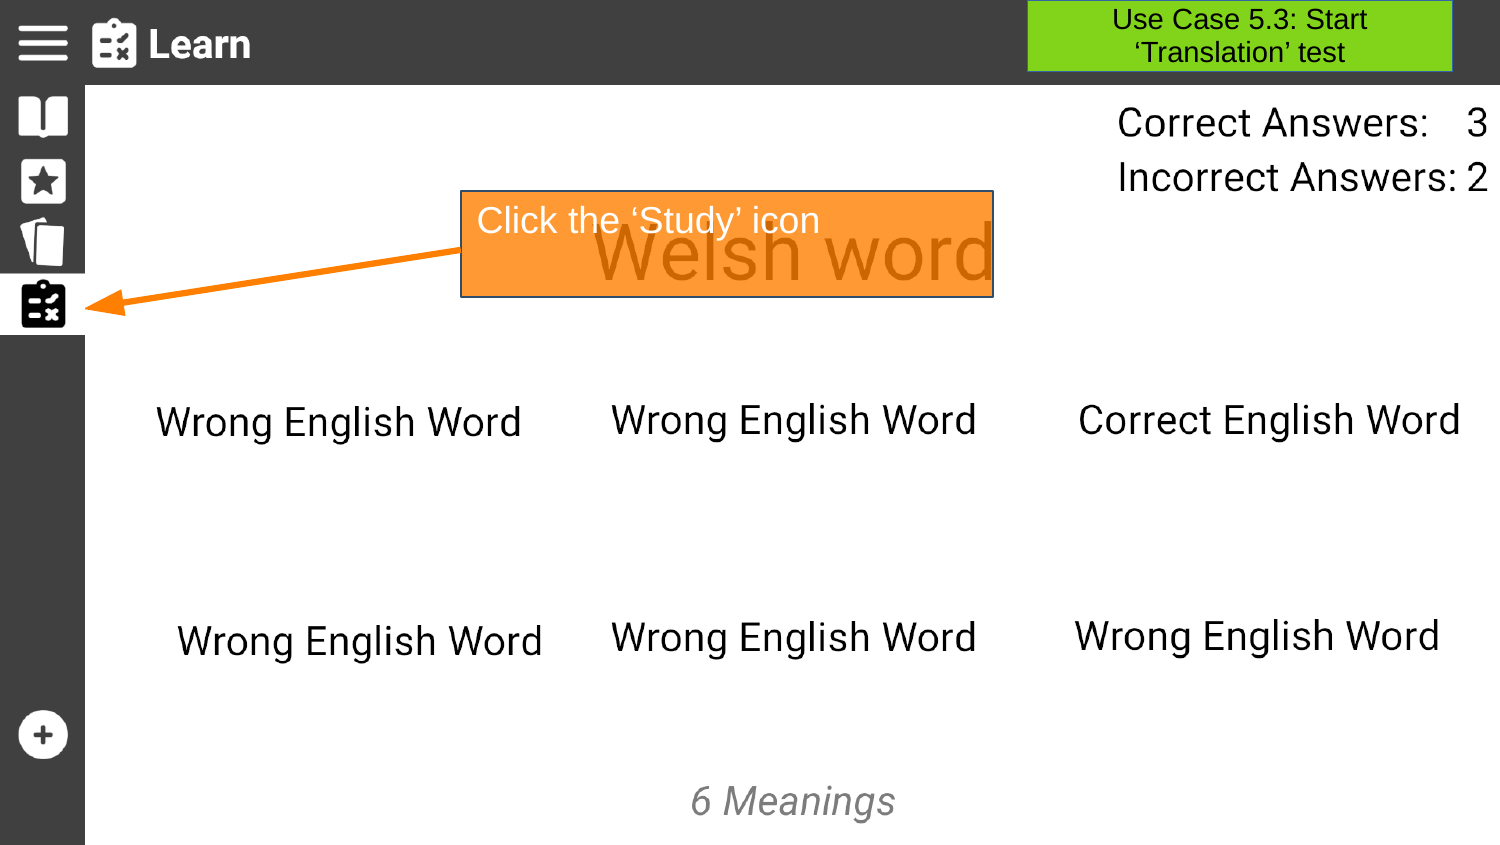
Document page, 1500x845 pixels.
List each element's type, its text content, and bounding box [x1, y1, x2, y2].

picture [0, 0, 1500, 845]
text_box Click the ‘Study’ icon [460, 190, 993, 298]
text_box Use Case 5.3: Start ‘Translation’ test [1027, 0, 1453, 72]
